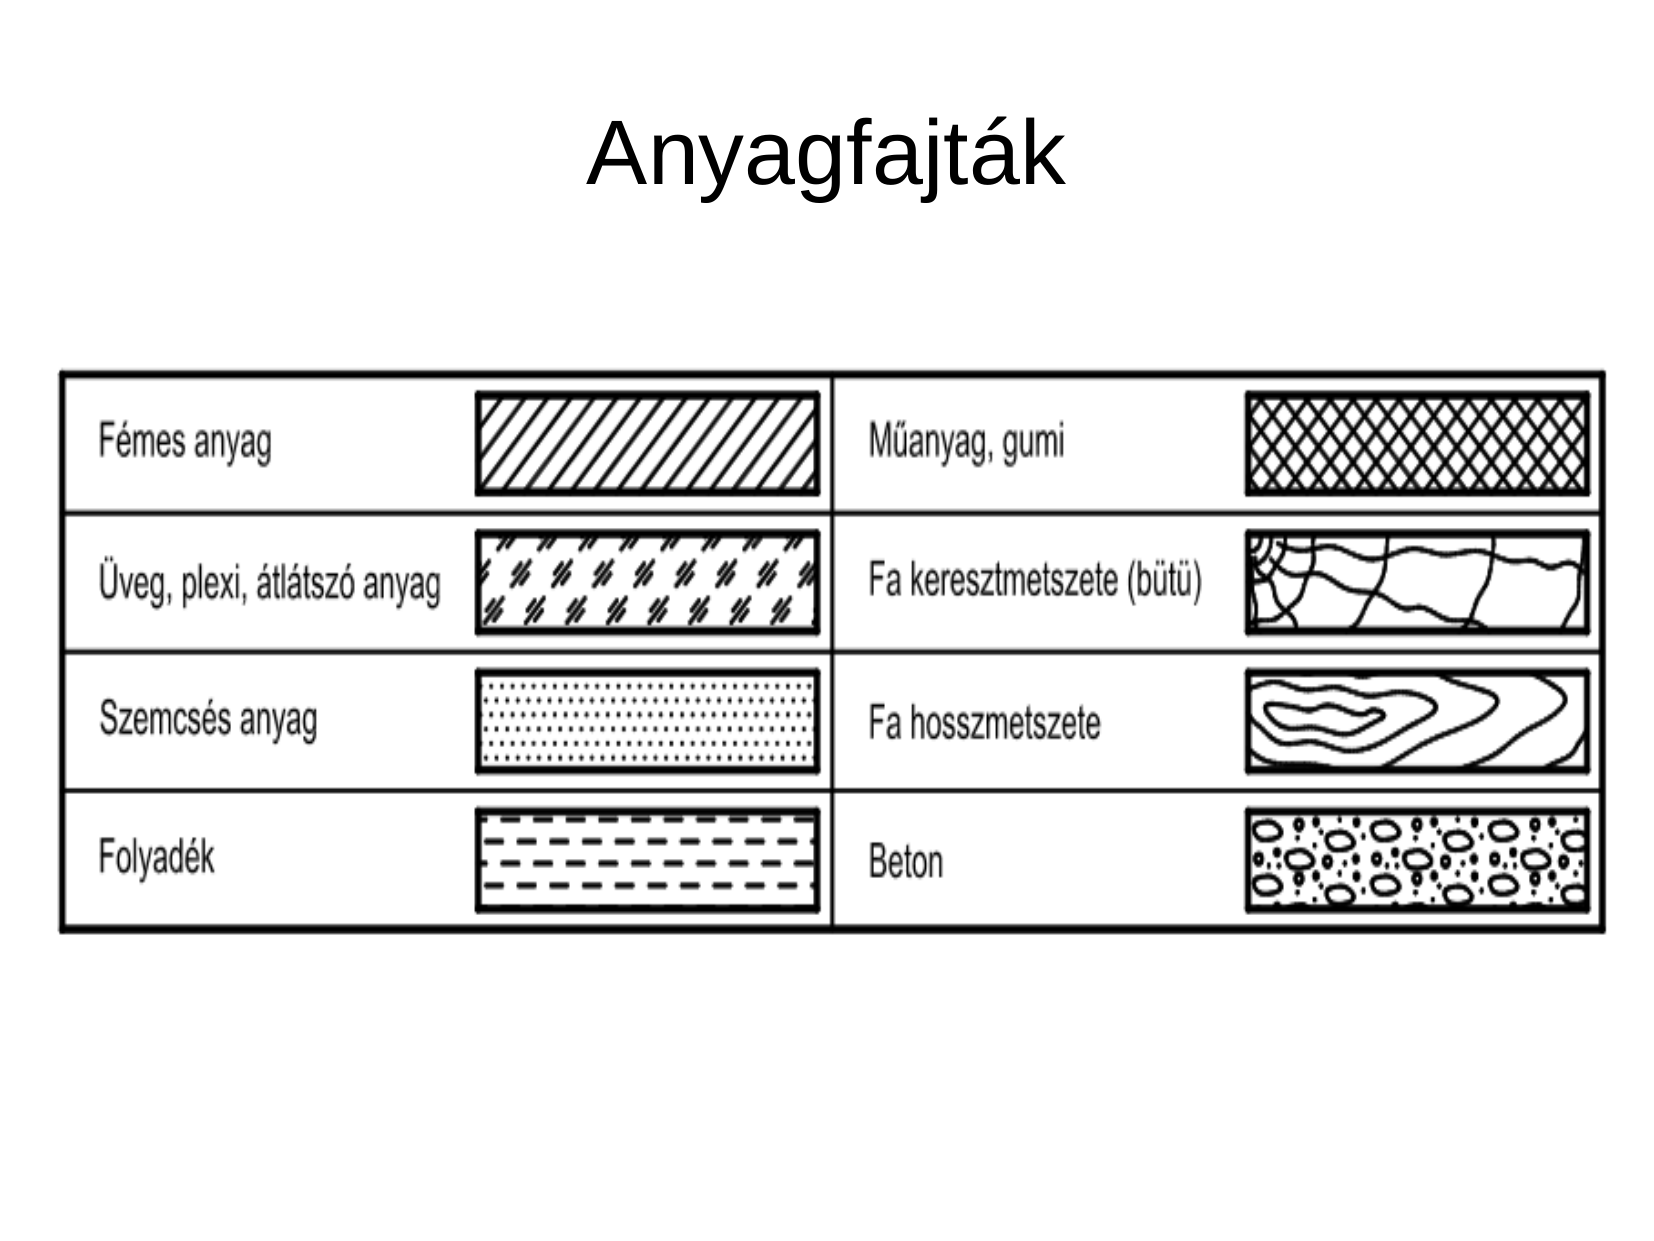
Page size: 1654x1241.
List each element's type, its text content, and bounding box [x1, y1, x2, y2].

title Anyagfajták [82, 49, 1571, 257]
picture [47, 354, 1630, 957]
